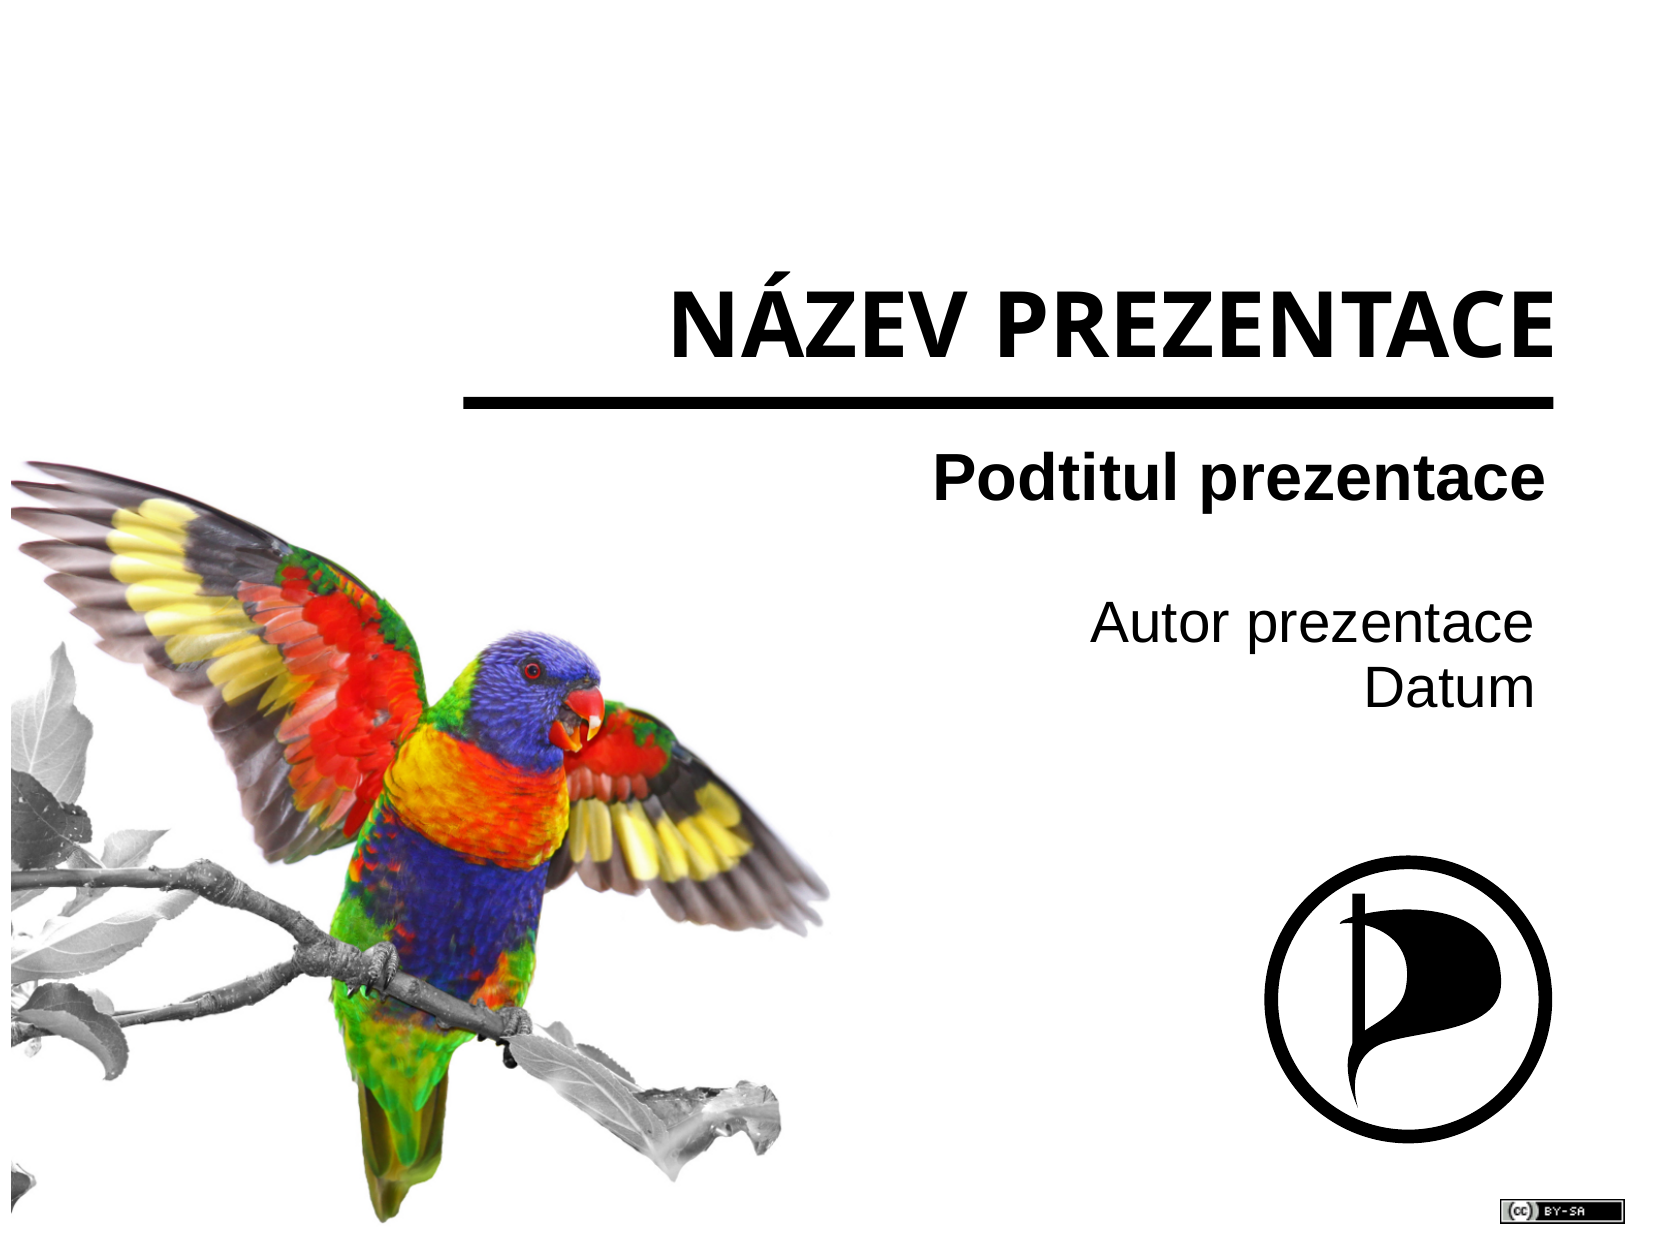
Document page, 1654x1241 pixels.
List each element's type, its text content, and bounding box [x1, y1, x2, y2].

picture [11, 453, 837, 1229]
title NÁZEV PREZENTACE [509, 117, 1560, 386]
subtitle Podtitul prezentace [497, 440, 1548, 591]
picture [1235, 826, 1582, 1173]
picture [1500, 1199, 1625, 1224]
text_box Autor prezentace Datum [838, 590, 1536, 721]
